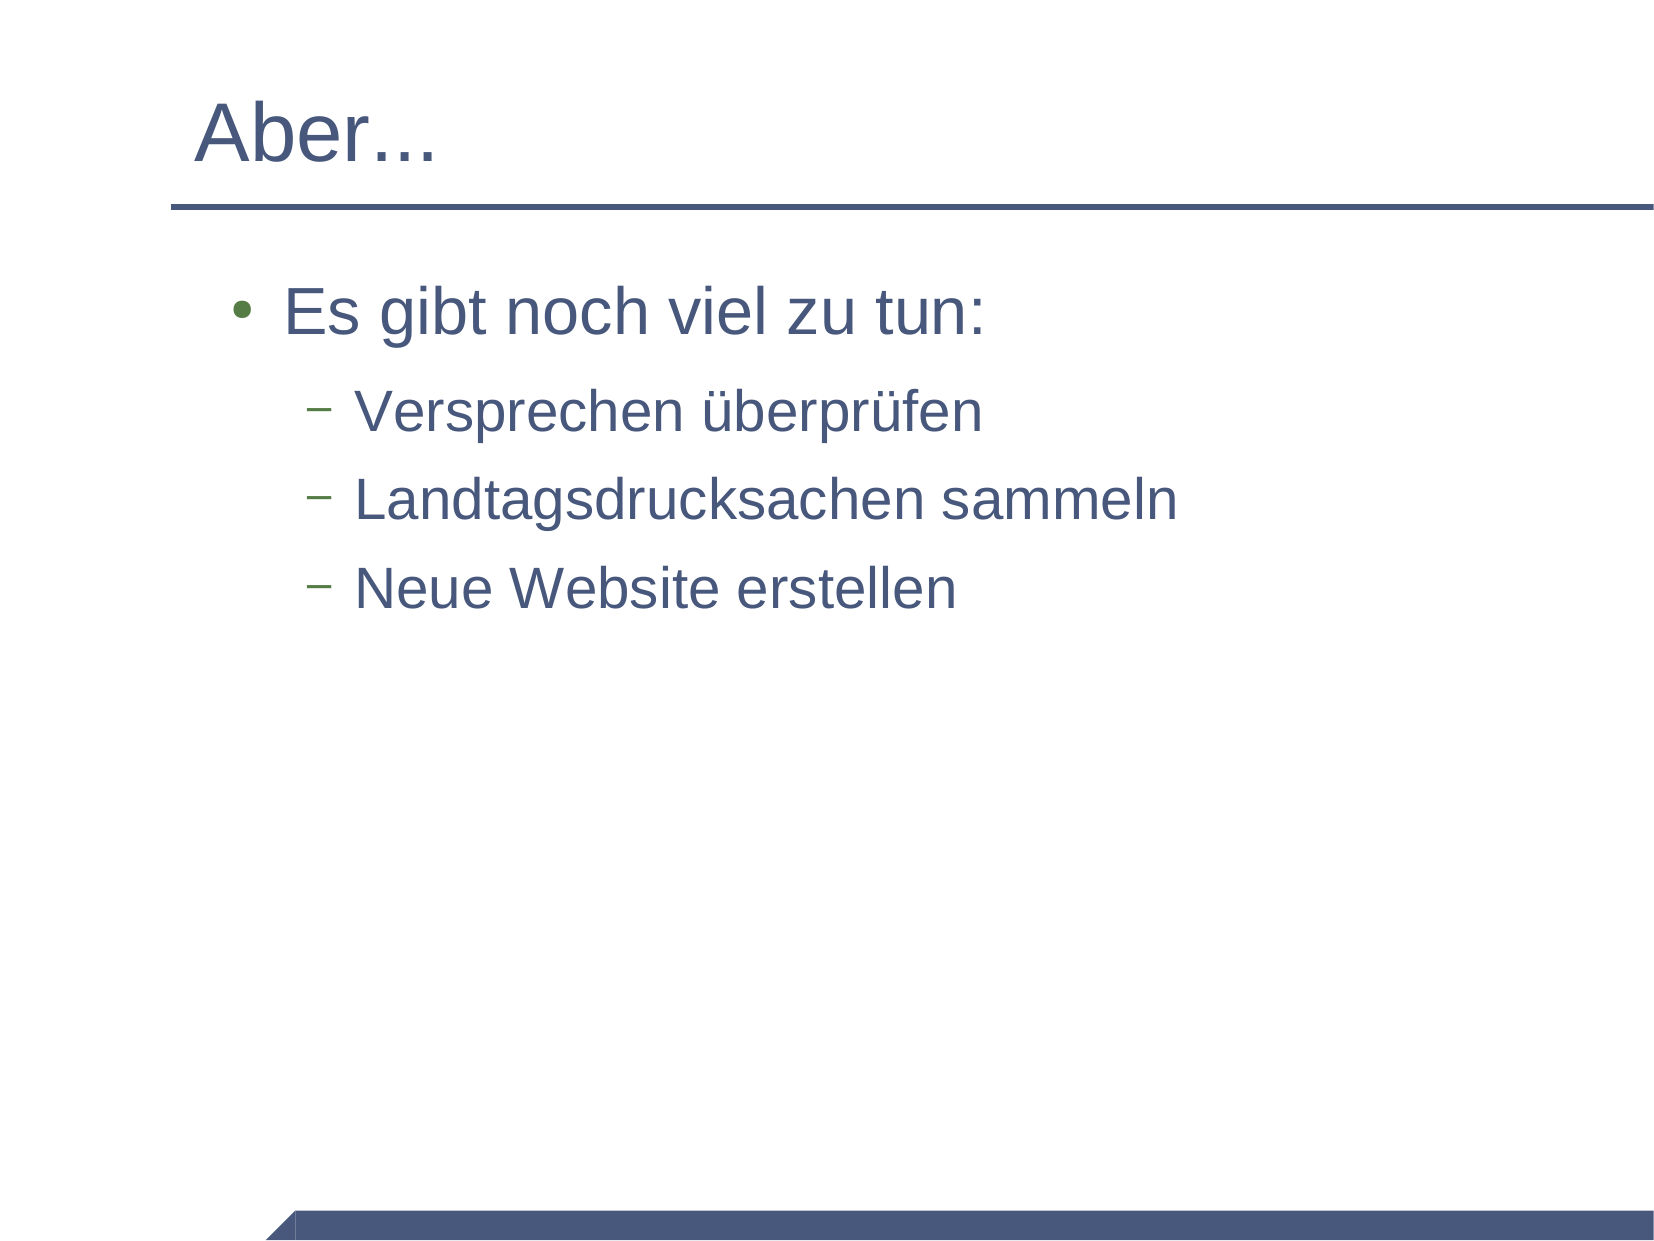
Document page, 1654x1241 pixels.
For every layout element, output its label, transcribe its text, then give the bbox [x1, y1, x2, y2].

list Es gibt noch viel zu tun: Versprechen überprüfen Landtagsdrucksachen sammeln Neue Website erstellen [212, 274, 1530, 1093]
title Aber... [194, 29, 1530, 237]
